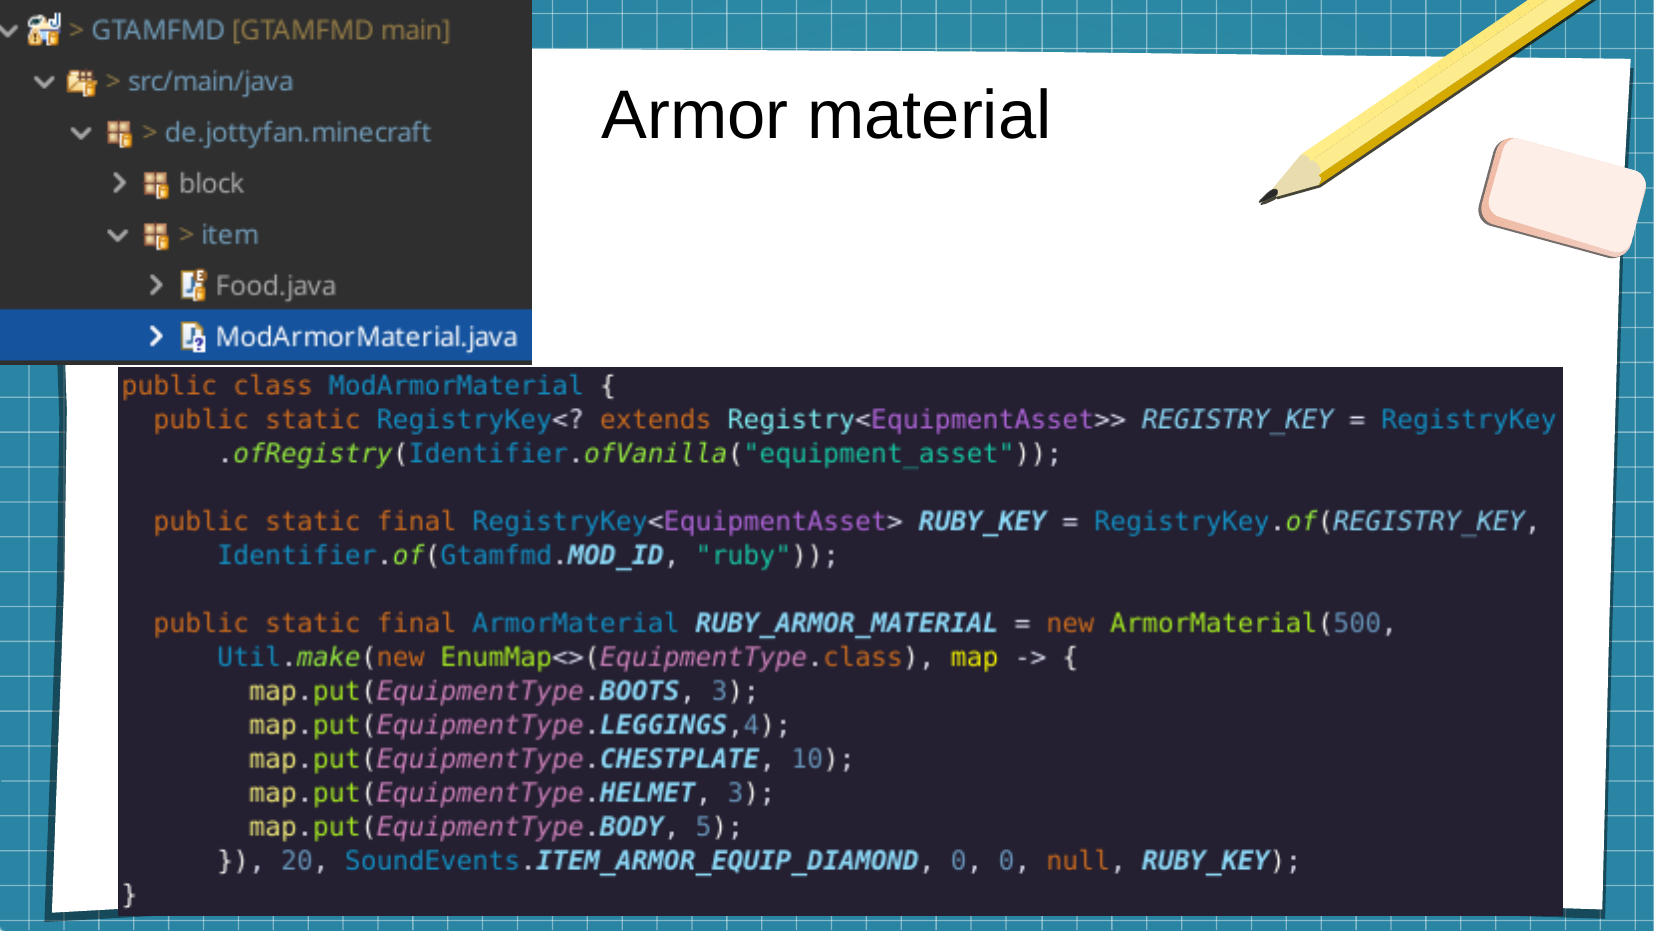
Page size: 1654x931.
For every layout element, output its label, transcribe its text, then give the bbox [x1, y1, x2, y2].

title Armor material [532, 37, 1571, 193]
picture [118, 367, 1563, 916]
picture [0, 0, 532, 365]
